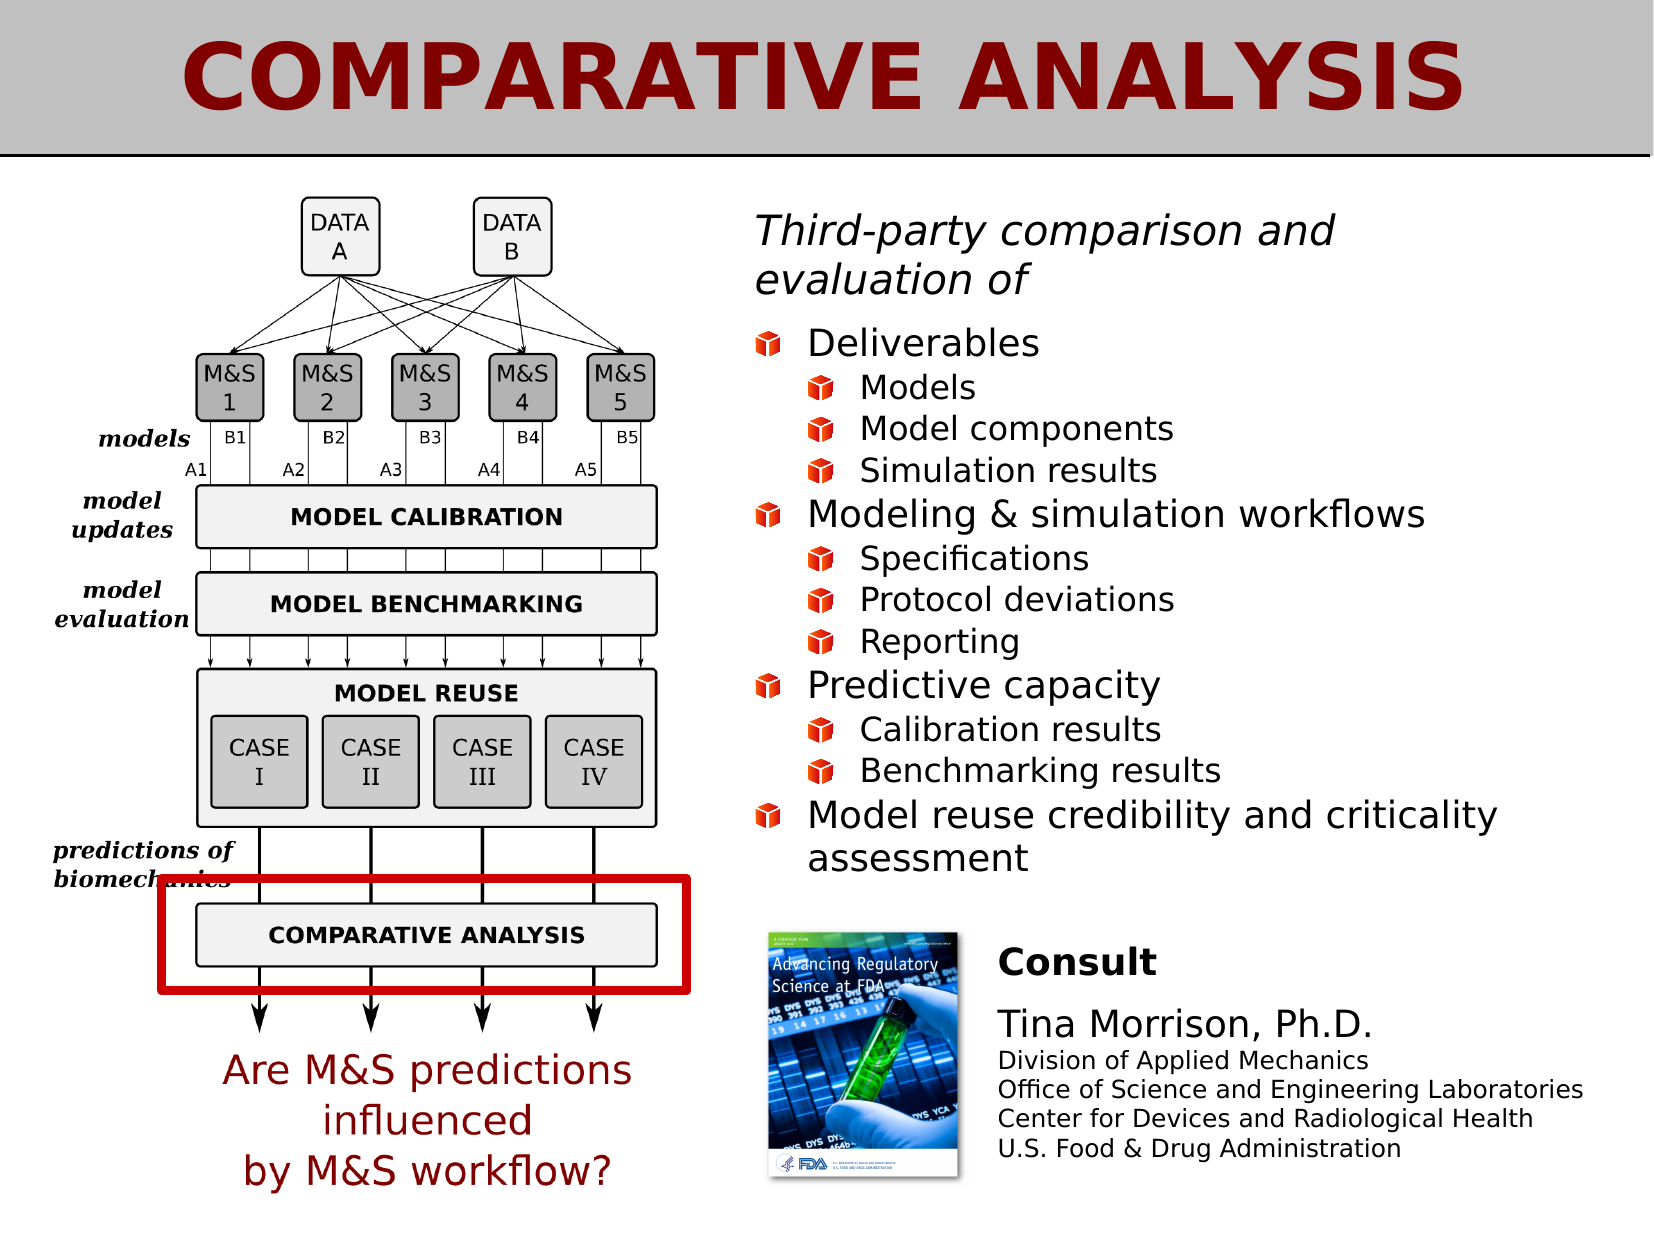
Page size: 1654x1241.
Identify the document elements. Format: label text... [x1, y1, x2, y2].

picture [45, 183, 664, 1201]
text_box Third-party comparison and evaluation of Deliverables Models Model components Simulation results Modeling & simulation workflows Specifications Protocol deviations Reporting Predictive capacity Calibration results Benchmarking results Model reuse credibility and criticality assessment [739, 199, 1578, 901]
picture [166, 883, 664, 986]
picture [761, 925, 970, 1189]
text_box Consult Tina Morrison, Ph.D. Division of Applied Mechanics Office of Science and Engineering Laboratories Center for Devices and Radiological Health U.S. Food & Drug Administration [982, 933, 1627, 1175]
text_box [0, 0, 1654, 156]
text_box COMPARATIVE ANALYSIS [0, 24, 1651, 132]
